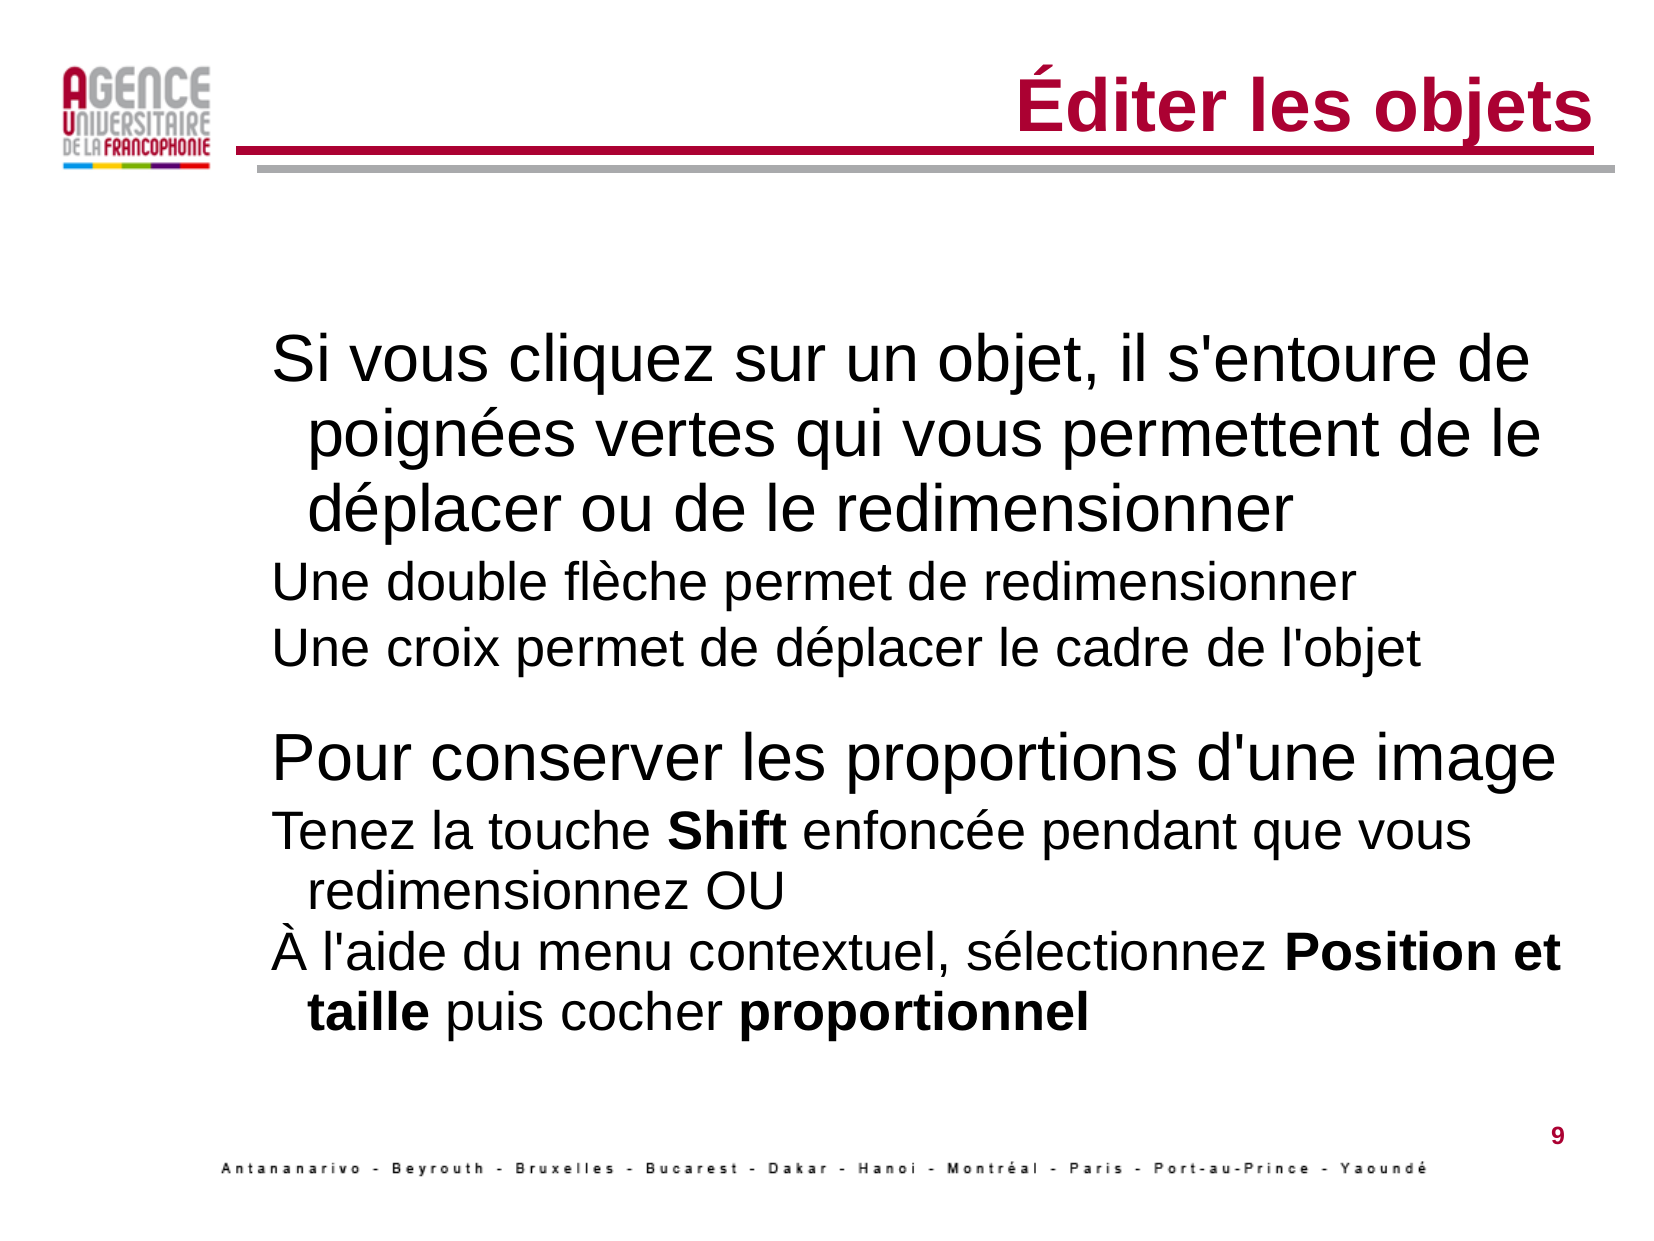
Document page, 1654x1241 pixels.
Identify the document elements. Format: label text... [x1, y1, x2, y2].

subtitle Si vous cliquez sur un objet, il s'entoure de poignées vertes qui vous permettent de le déplacer ou de le redimensionner Une double flèche permet de redimensionner Une croix permet de déplacer le cadre de l'objet Pour conserver les proportions d'une image Tenez la touche Shift enfoncée pendant que vous redimensionnez OU À l'aide du menu contextuel, sélectionnez Position et taille puis cocher proportionnel [236, 241, 1595, 1123]
title Éditer les objets [236, 59, 1595, 151]
picture [29, 29, 1625, 1241]
